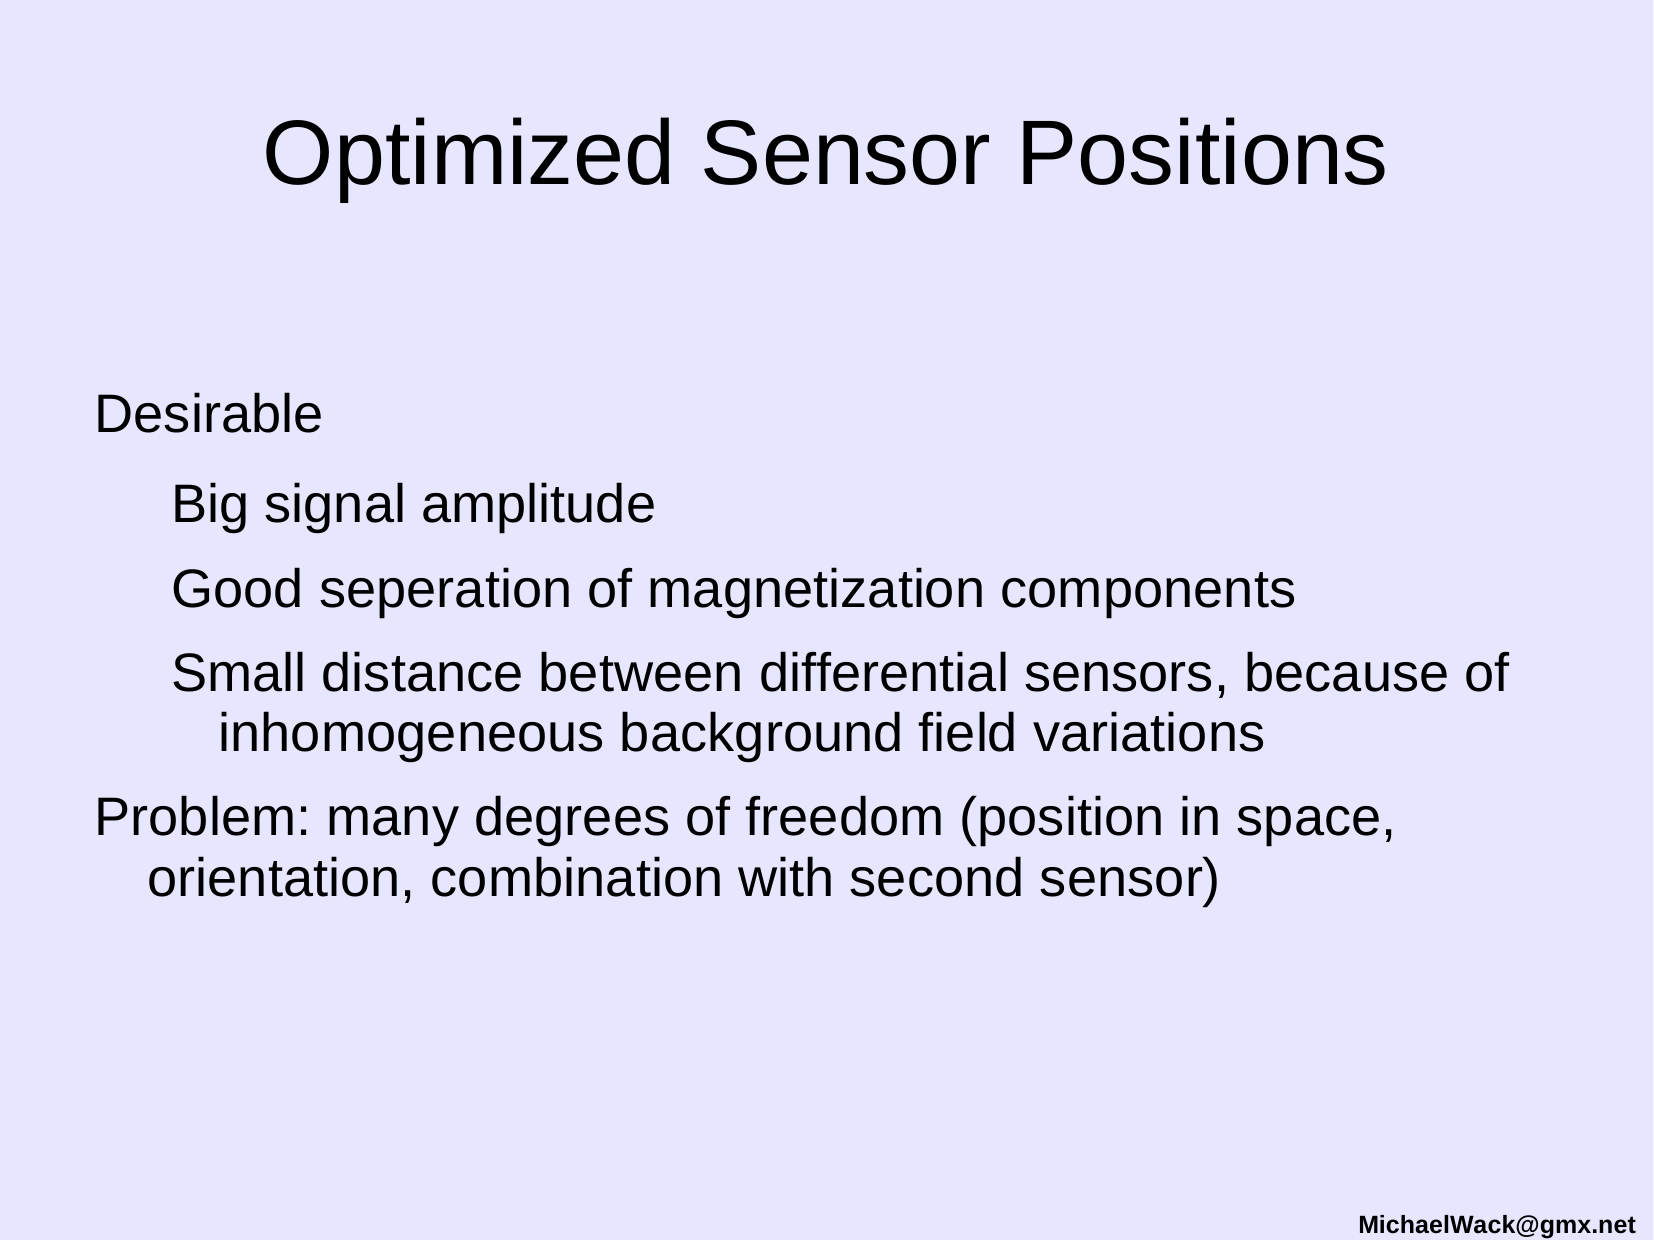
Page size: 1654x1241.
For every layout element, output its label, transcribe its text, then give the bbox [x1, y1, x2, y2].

list [838, 274, 1565, 1093]
title Optimized Sensor Positions [82, 49, 1571, 257]
list Desirable Big signal amplitude Good seperation of magnetization components Small distance between differential sensors, because of inhomogeneous background field variations Problem: many degrees of freedom (position in space, orientation, combination with second sensor) [76, 383, 838, 980]
